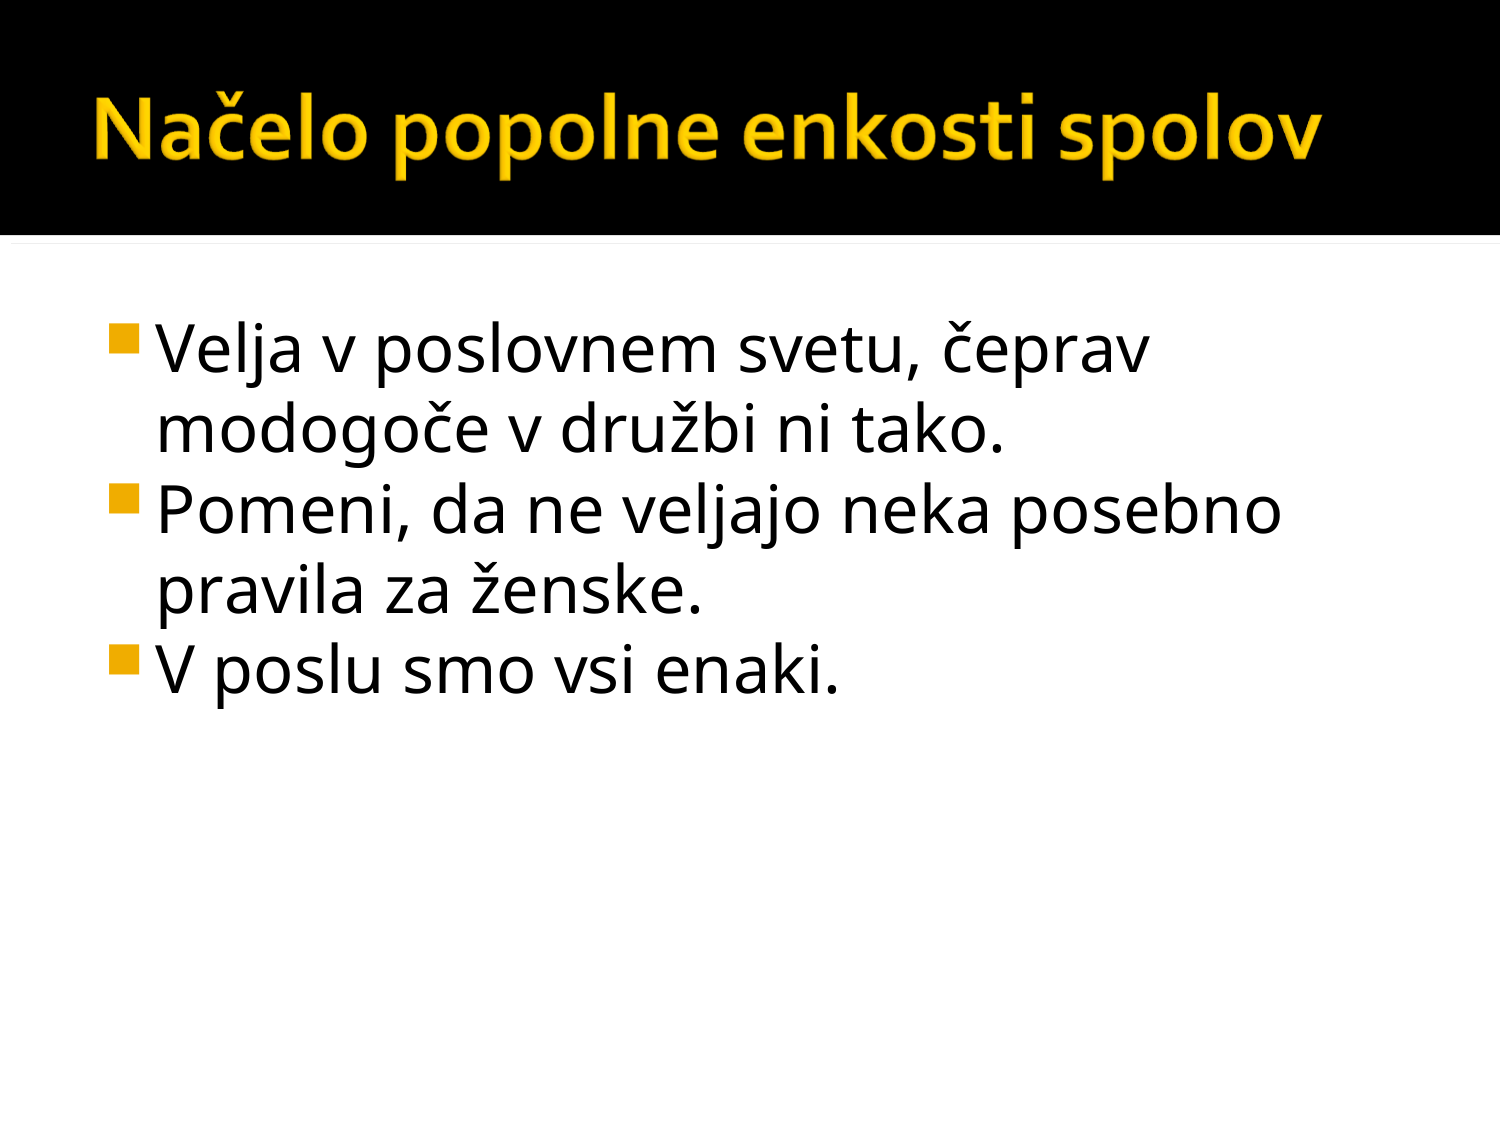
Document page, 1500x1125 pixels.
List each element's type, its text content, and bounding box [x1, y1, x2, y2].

list Velja v poslovnem svetu, čeprav modogoče v družbi ni tako. Pomeni, da ne veljajo neka posebno pravila za ženske. V poslu smo vsi enaki. [75, 291, 1426, 1051]
text_box [31, 24, 1427, 233]
